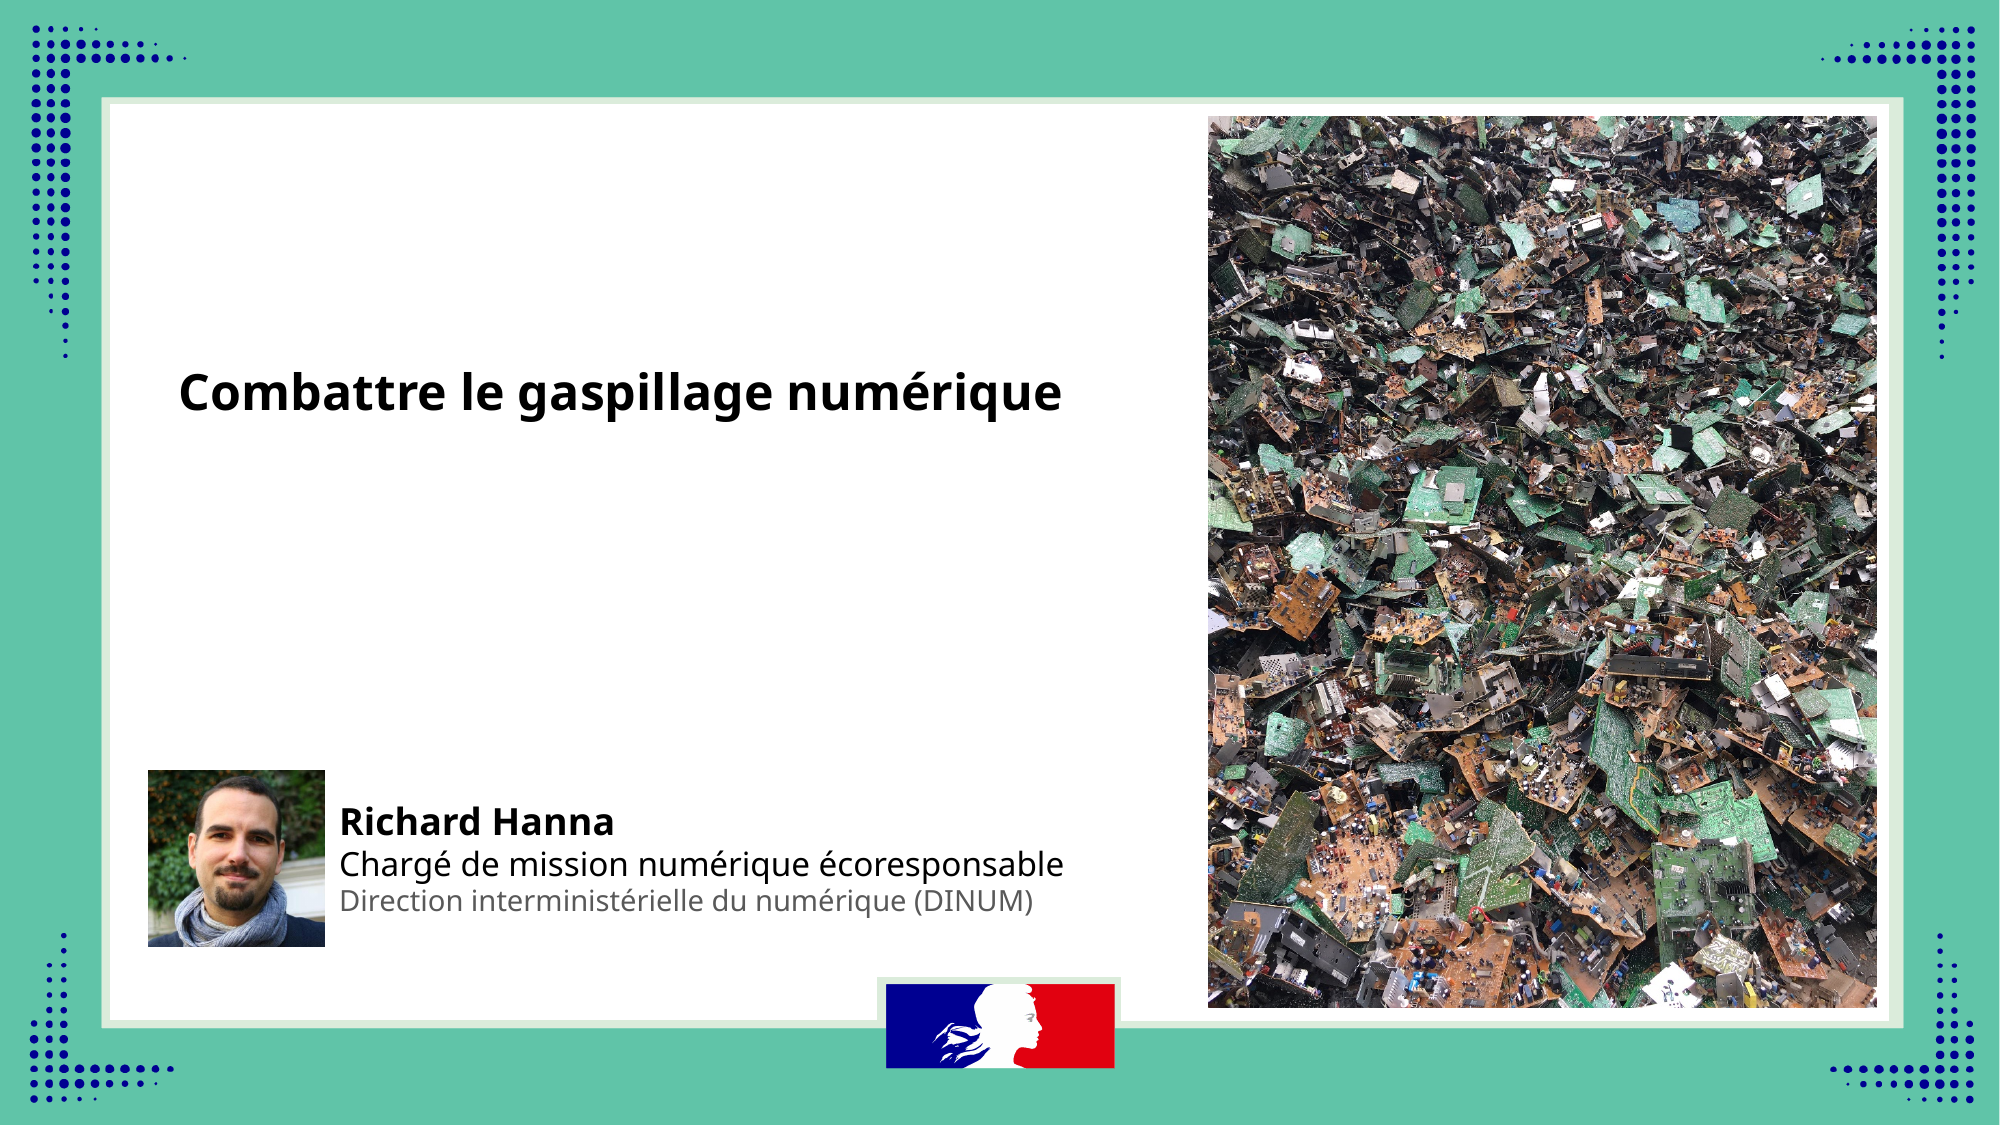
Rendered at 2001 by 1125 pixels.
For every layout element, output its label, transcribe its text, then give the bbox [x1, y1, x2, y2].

text_box Richard Hanna Chargé de mission numérique écoresponsable Direction interministérielle du numérique (DINUM) [325, 782, 1113, 935]
picture [0, 0, 2000, 1125]
text_box Combattre le gaspillage numérique [129, 353, 1113, 428]
